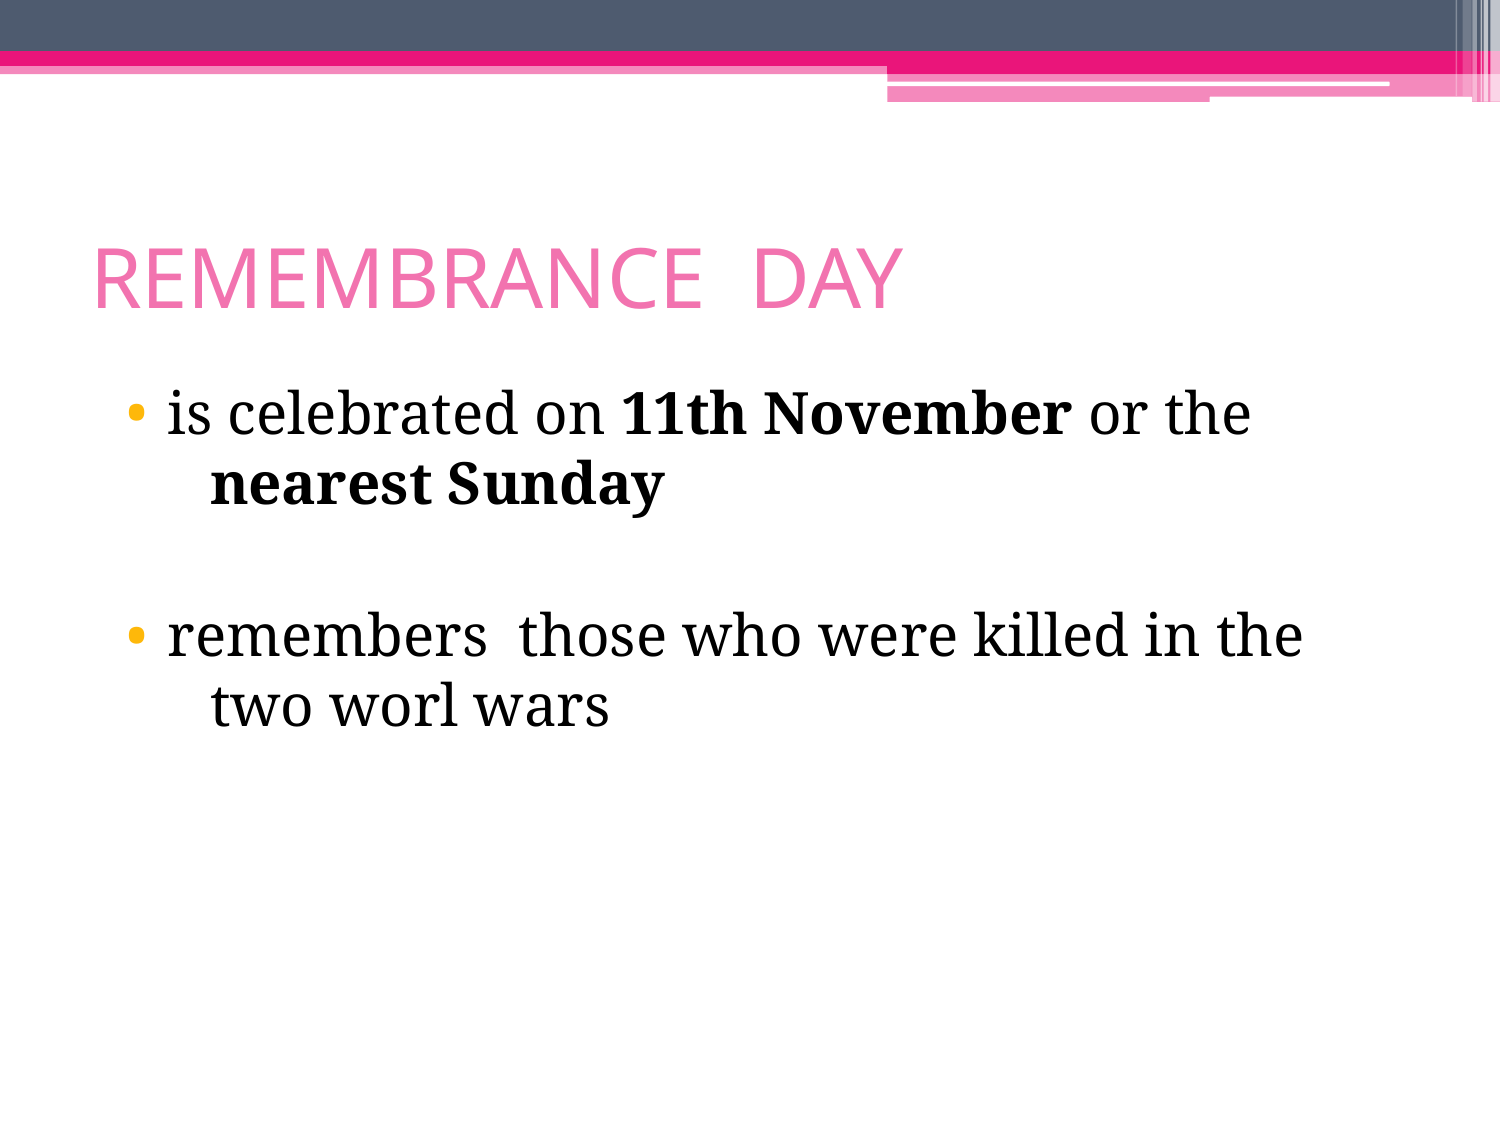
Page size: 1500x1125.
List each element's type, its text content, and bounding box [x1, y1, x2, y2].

list is celebrated on 11th November or the nearest Sunday remembers those who were killed in the two worl wars [75, 368, 1426, 1079]
title REMEMBRANCE DAY [75, 187, 1426, 363]
